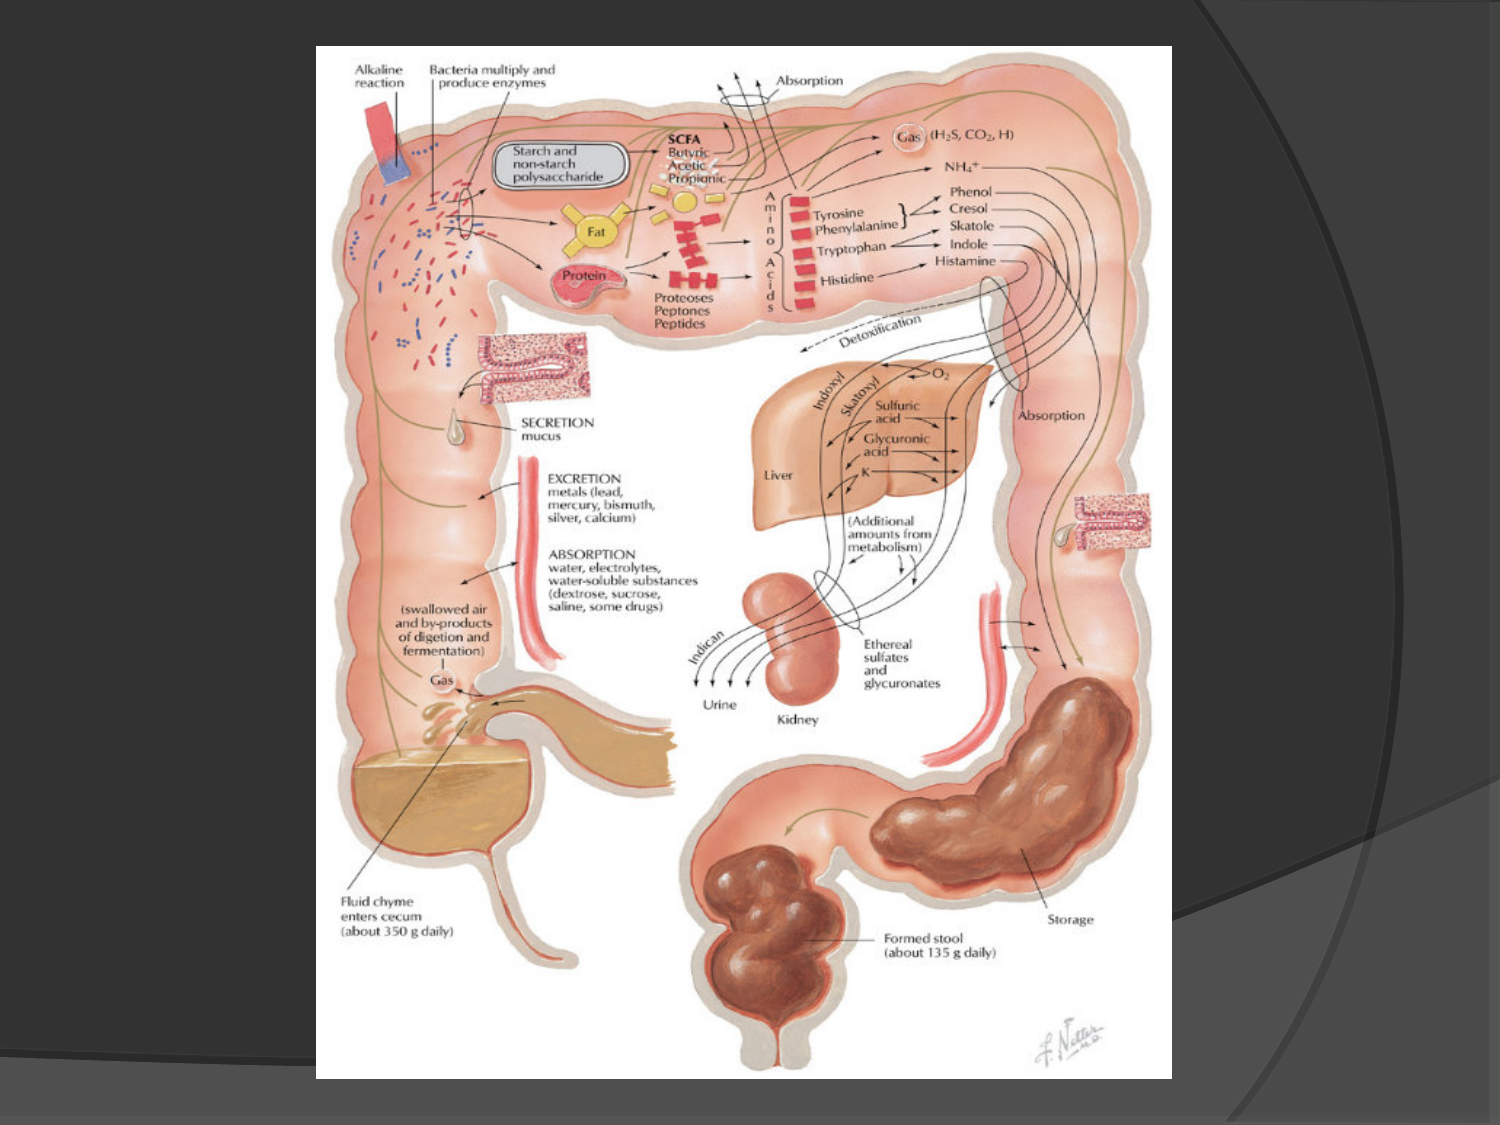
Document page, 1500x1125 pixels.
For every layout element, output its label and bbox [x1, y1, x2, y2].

picture [316, 46, 1172, 1079]
